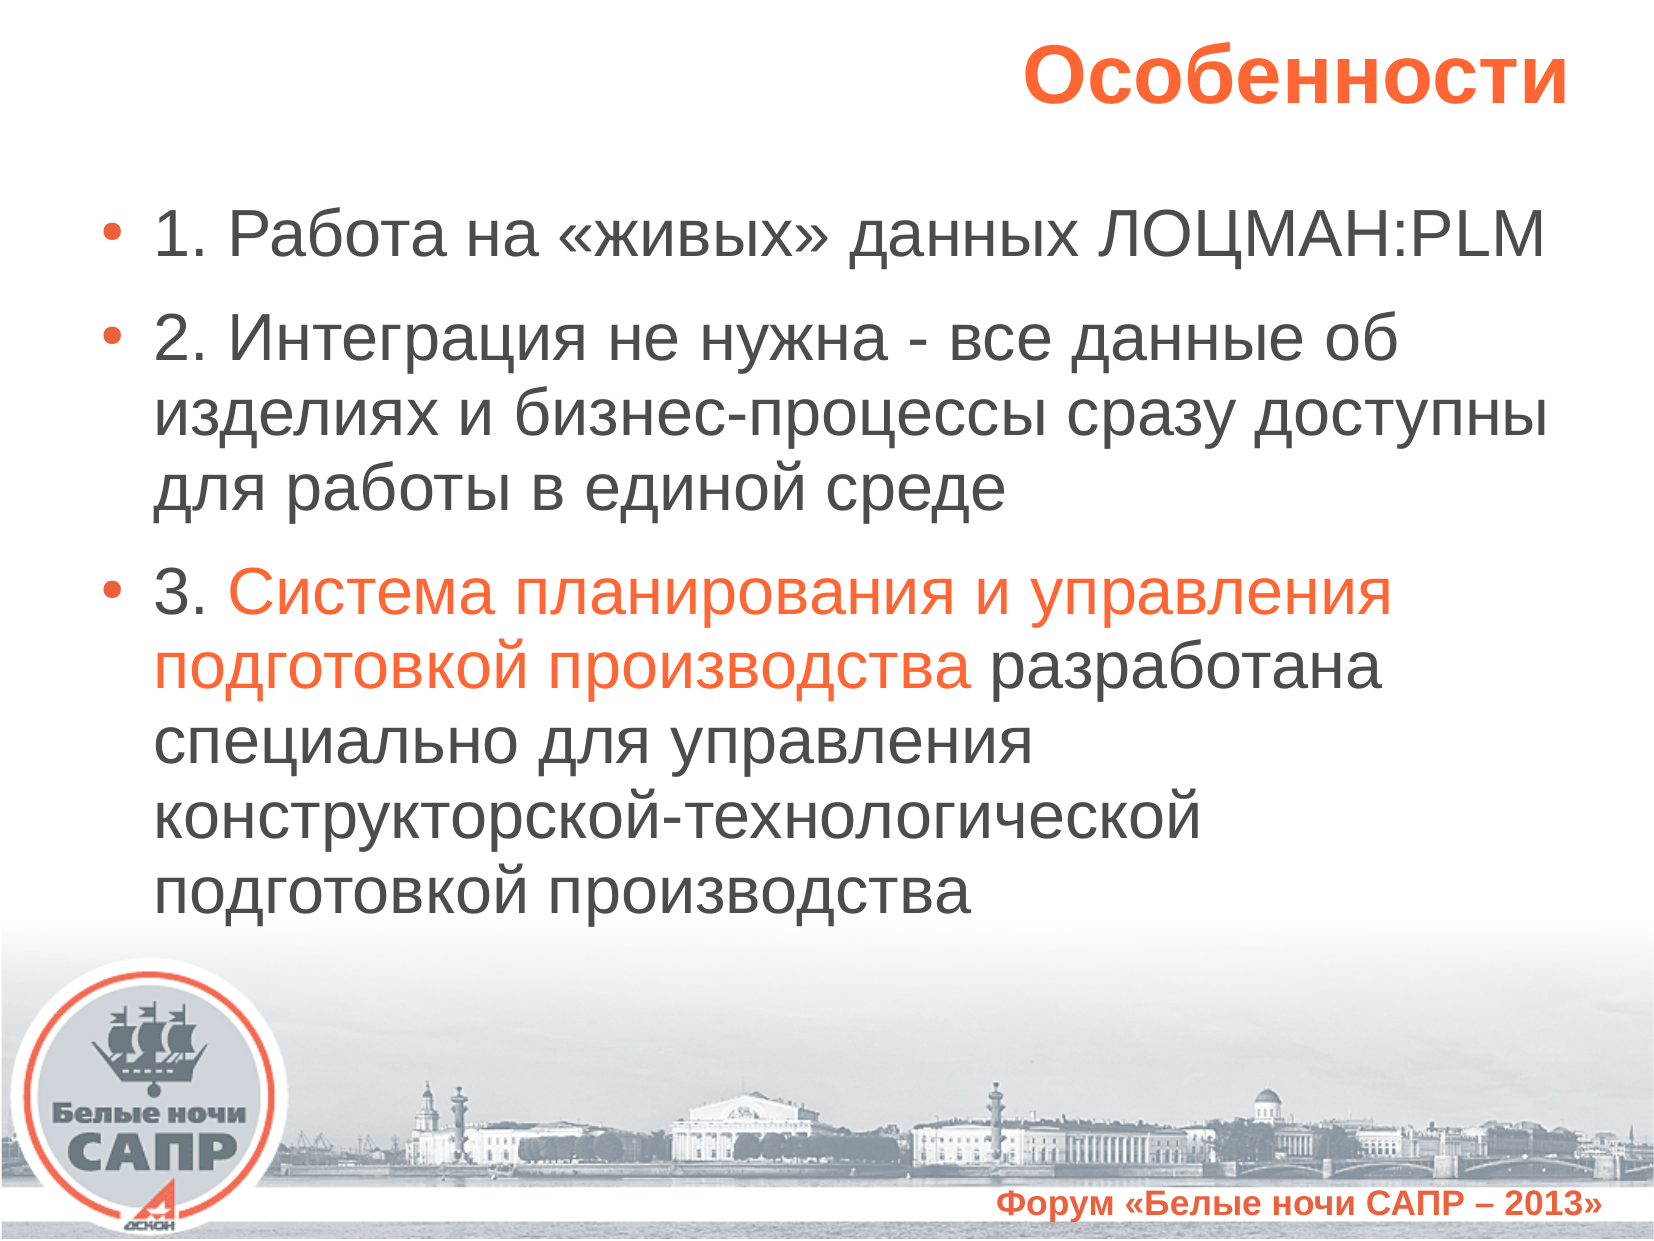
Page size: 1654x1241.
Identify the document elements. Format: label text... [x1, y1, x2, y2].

list 1. Работа на «живых» данных ЛОЦМАН:PLM 2. Интеграция не нужна - все данные об изделиях и бизнес-процессы сразу доступны для работы в единой среде 3. Система планирования и управления подготовкой производства разработана специально для управления конструкторской-технологической подготовкой производства [82, 195, 1571, 1015]
title Особенности [82, 25, 1571, 125]
picture [1, 0, 1654, 1239]
